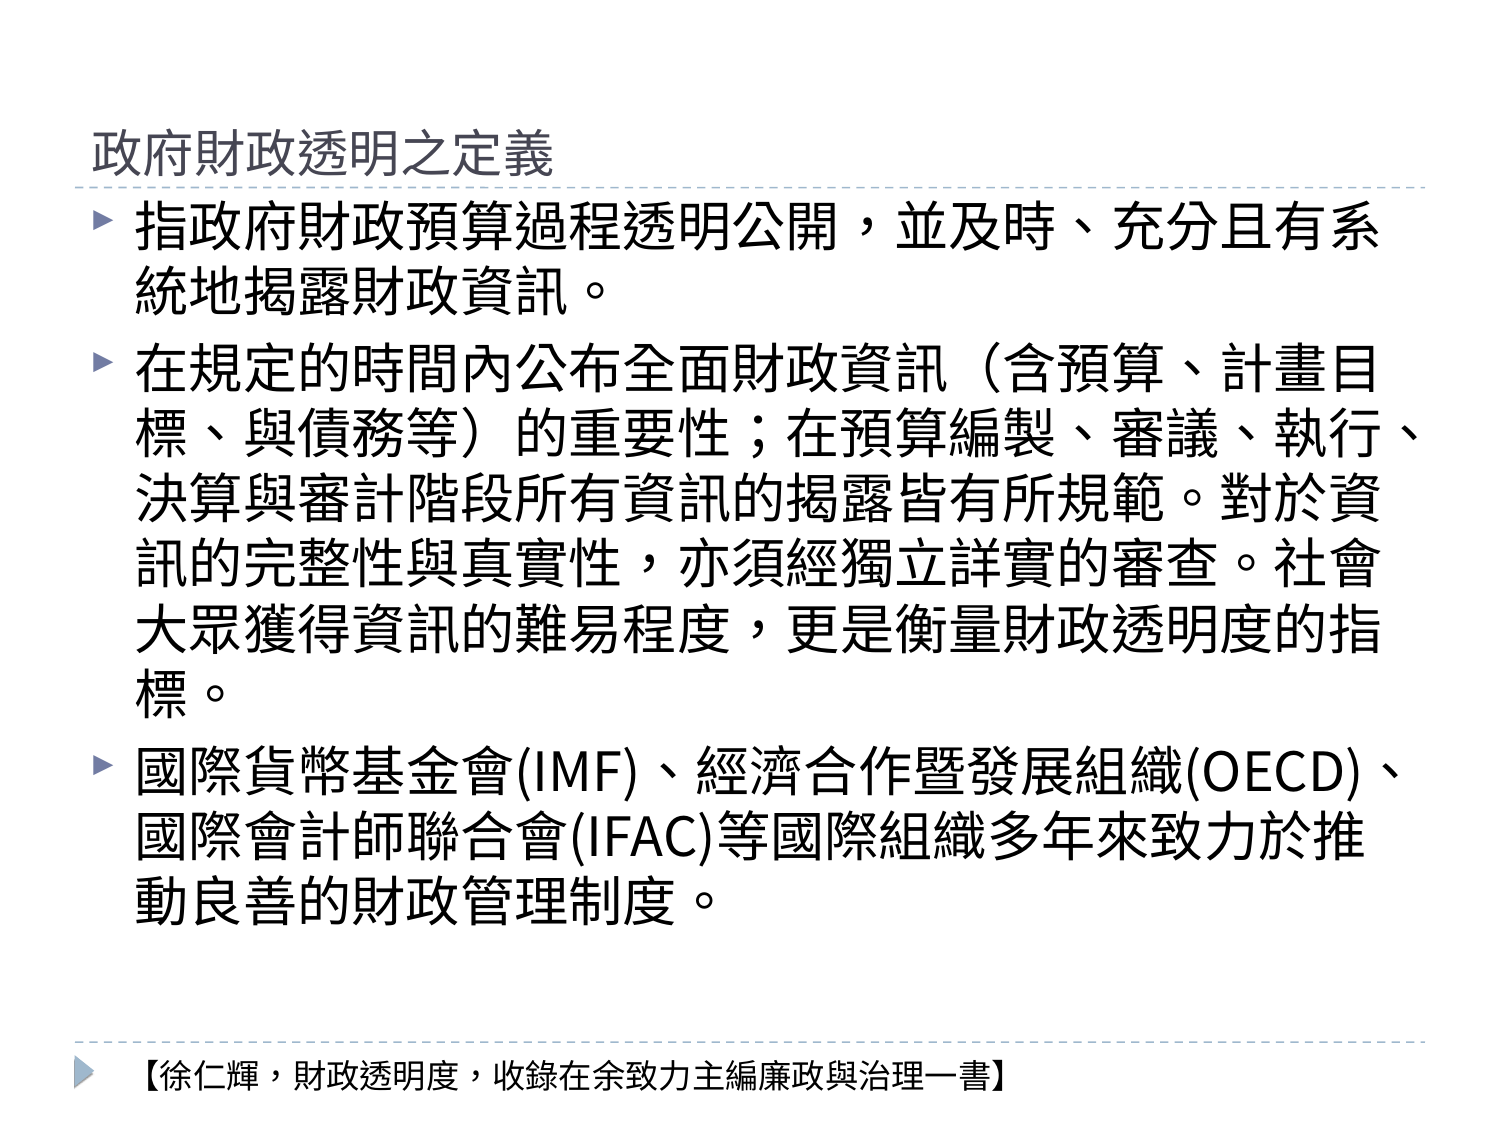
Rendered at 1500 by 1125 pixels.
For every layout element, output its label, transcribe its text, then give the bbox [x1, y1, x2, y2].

title 政府財政透明之定義 [76, 113, 1427, 191]
list 指政府財政預算過程透明公開，並及時、充分且有系統地揭露財政資訊。 在規定的時間內公布全面財政資訊（含預算、計畫目標、與債務等）的重要性；在預算編製、審議、執行、決算與審計階段所有資訊的揭露皆有所規範。對於資訊的完整性與真實性，亦須經獨立詳實的審查。社會大眾獲得資訊的難易程度，更是衡量財政透明度的指標。 國際貨幣基金會(IMF)、經濟合作暨發展組織(OECD)、國際會計師聯合會(IFAC)等國際組織多年來致力於推動良善的財政管理制度。 [75, 184, 1425, 1010]
text_box 【徐仁輝，財政透明度，收錄在余致力主編廉政與治理一書】 [112, 1048, 1376, 1104]
